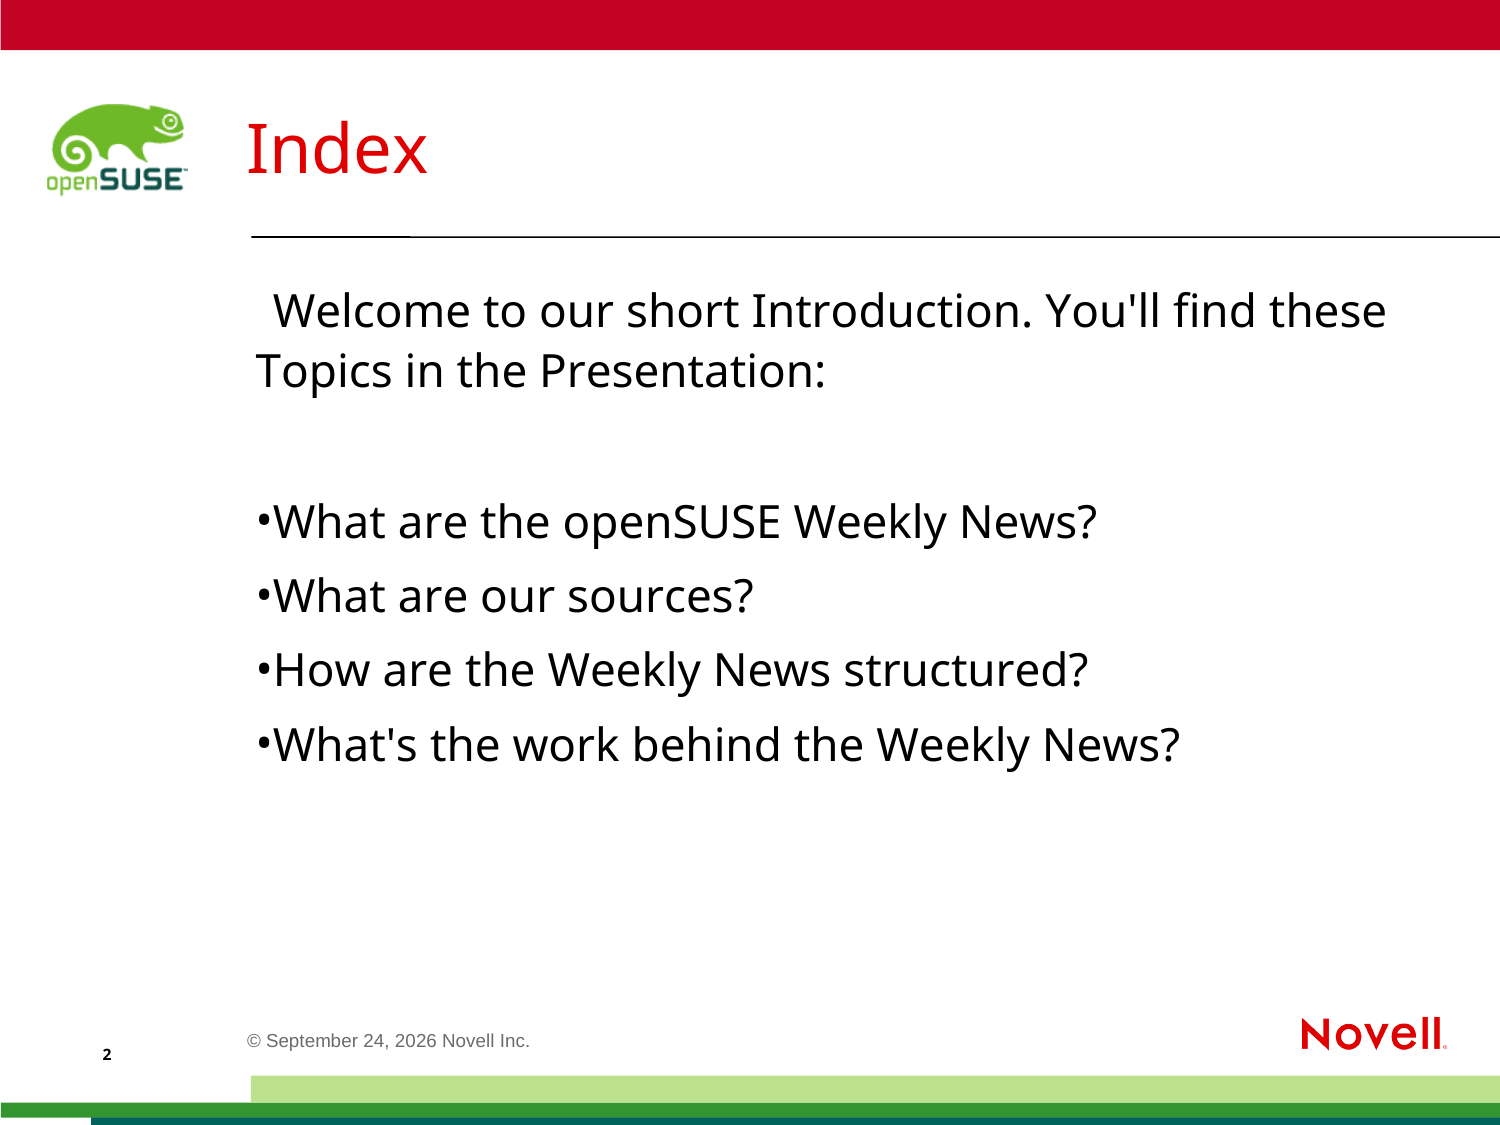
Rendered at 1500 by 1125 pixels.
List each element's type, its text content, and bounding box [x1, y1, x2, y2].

picture [47, 104, 188, 197]
list Welcome to our short Introduction. You'll find these Topics in the Presentation: What are the openSUSE Weekly News? What are our sources? How are the Weekly News structured? What's the work behind the Weekly News? [240, 271, 1416, 1000]
picture [1295, 1011, 1453, 1056]
title Index [246, 60, 1409, 239]
